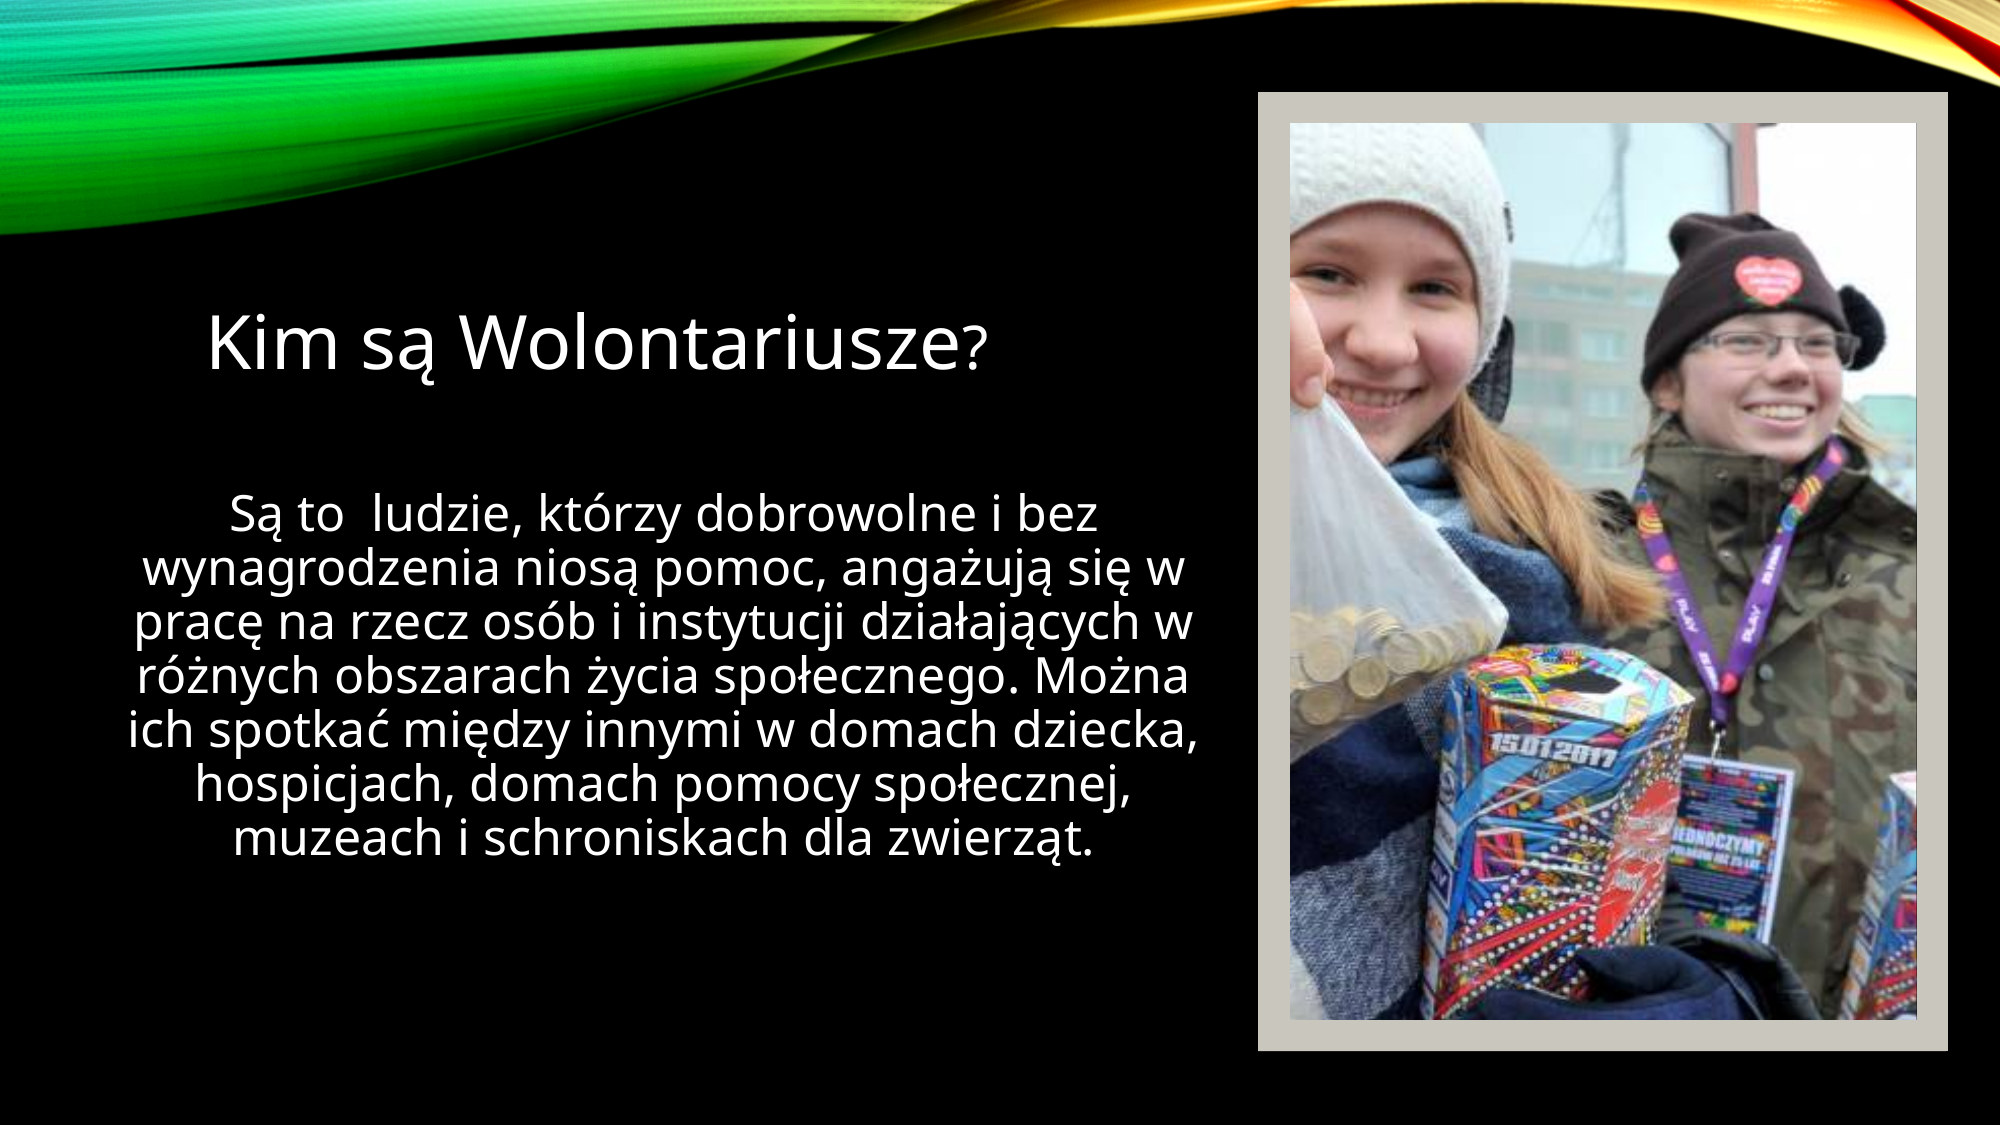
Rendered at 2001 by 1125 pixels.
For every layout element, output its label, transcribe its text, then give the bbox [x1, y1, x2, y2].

list Są to ludzie, którzy dobrowolne i bez wynagrodzenia niosą pomoc, angażują się w pracę na rzecz osób i instytucji działających w różnych obszarach życia społecznego. Można ich spotkać między innymi w domach dziecka, hospicjach, domach pomocy społecznej, muzeach i schroniskach dla zwierząt. [112, 480, 1240, 969]
picture [0, 0, 2000, 237]
picture [1289, 123, 1917, 1021]
title Kim są Wolontariusze? [112, 254, 1240, 394]
